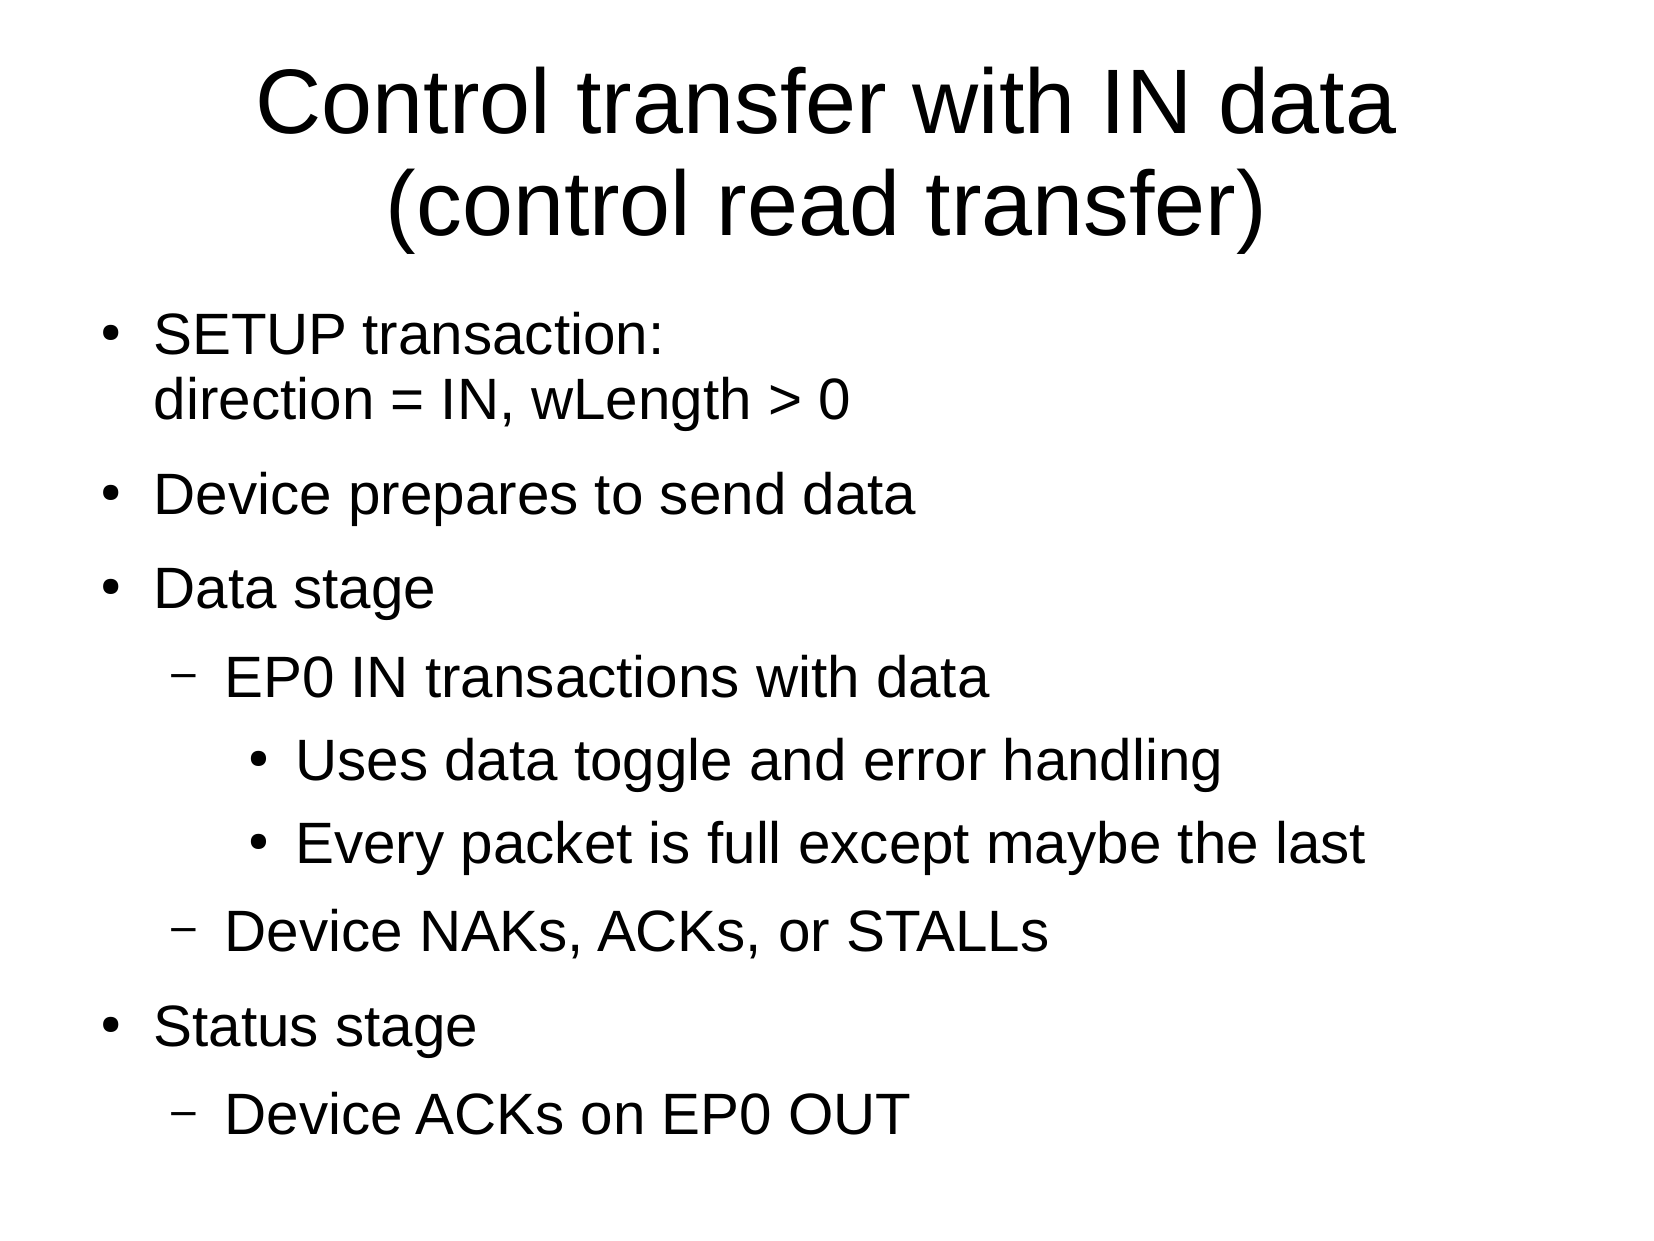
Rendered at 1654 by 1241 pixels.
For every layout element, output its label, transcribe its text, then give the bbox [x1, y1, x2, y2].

title Control transfer with IN data (control read transfer) [82, 49, 1571, 257]
list SETUP transaction: direction = IN, wLength > 0 Device prepares to send data Data stage EP0 IN transactions with data Uses data toggle and error handling Every packet is full except maybe the last Device NAKs, ACKs, or STALLs Status stage Device ACKs on EP0 OUT [82, 302, 1571, 1200]
